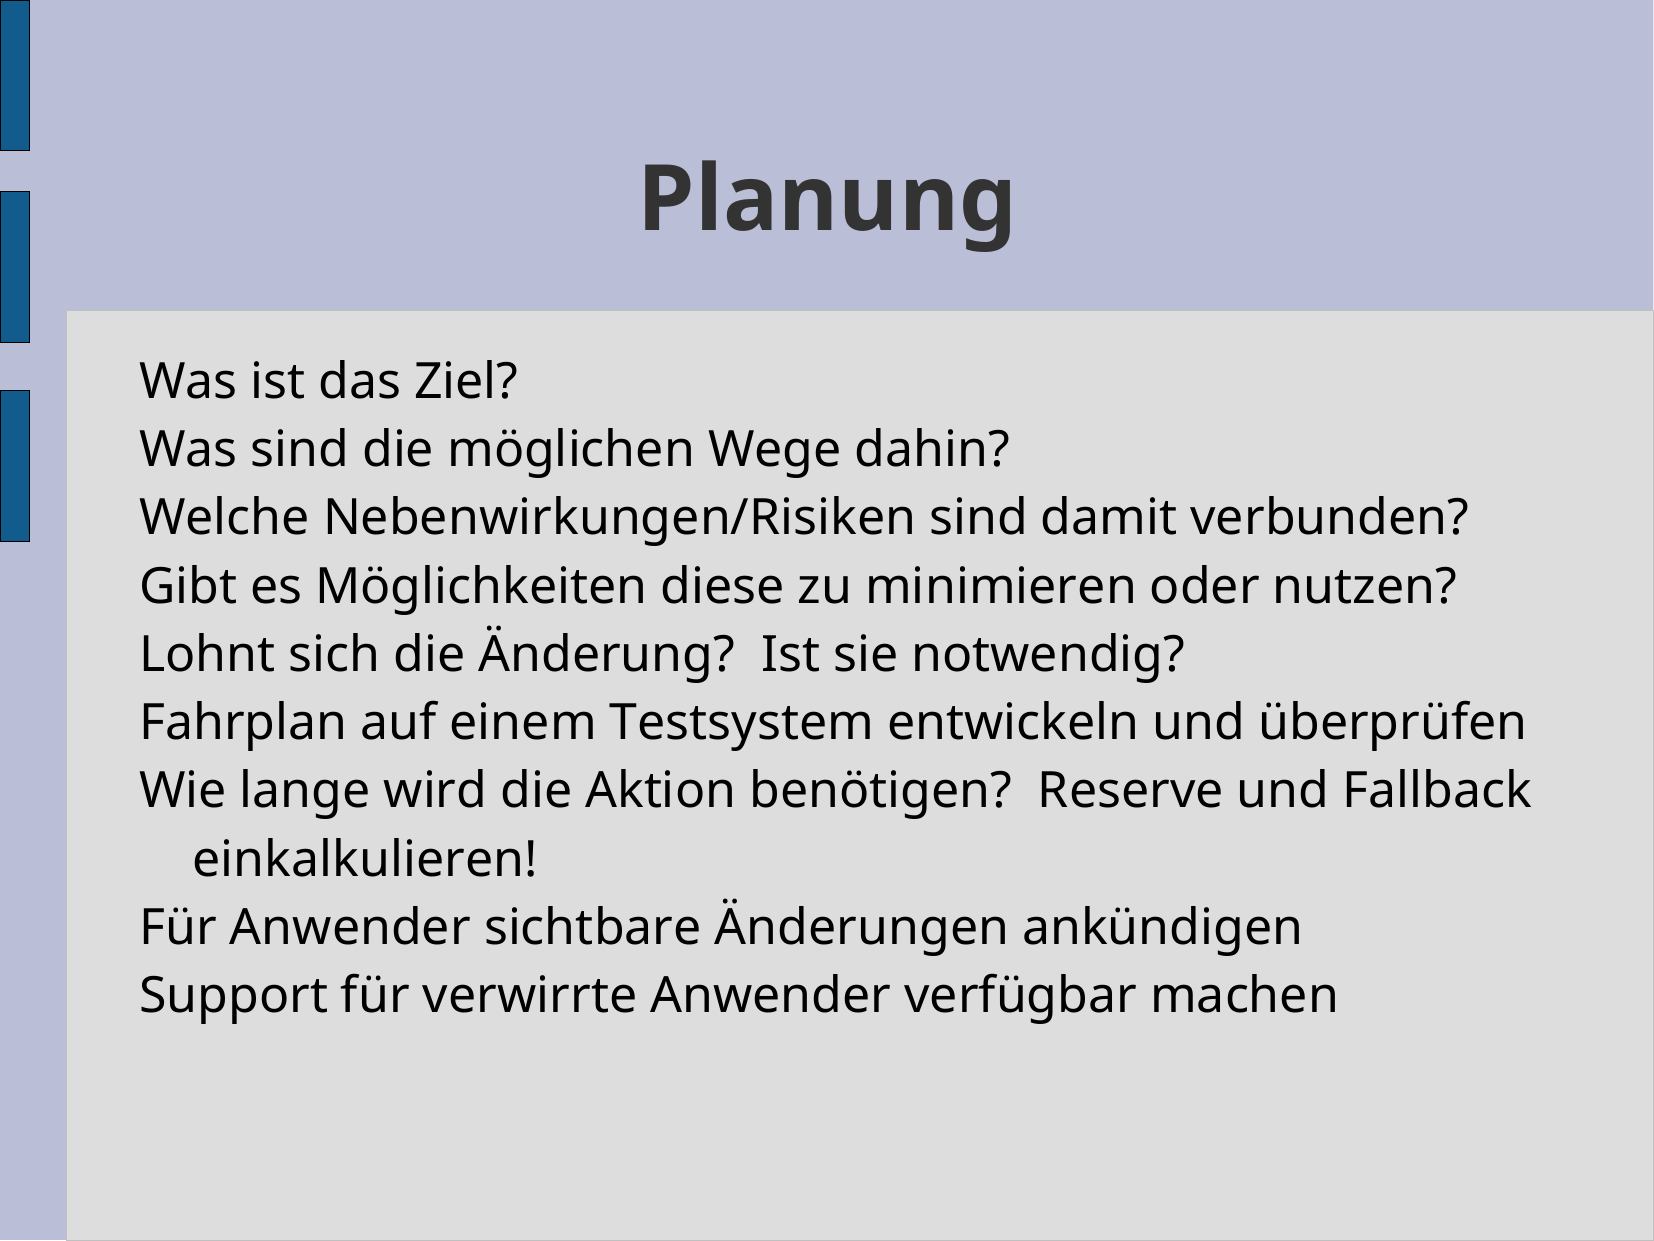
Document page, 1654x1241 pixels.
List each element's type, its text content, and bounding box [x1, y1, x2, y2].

list Was ist das Ziel? Was sind die möglichen Wege dahin? Welche Nebenwirkungen/Risiken sind damit verbunden? Gibt es Möglichkeiten diese zu minimieren oder nutzen? Lohnt sich die Änderung? Ist sie notwendig? Fahrplan auf einem Testsystem entwickeln und überprüfen Wie lange wird die Aktion benötigen? Reserve und Fallback einkalkulieren! Für Anwender sichtbare Änderungen ankündigen Support für verwirrte Anwender verfügbar machen [121, 344, 1534, 1150]
title Planung [121, 91, 1534, 299]
